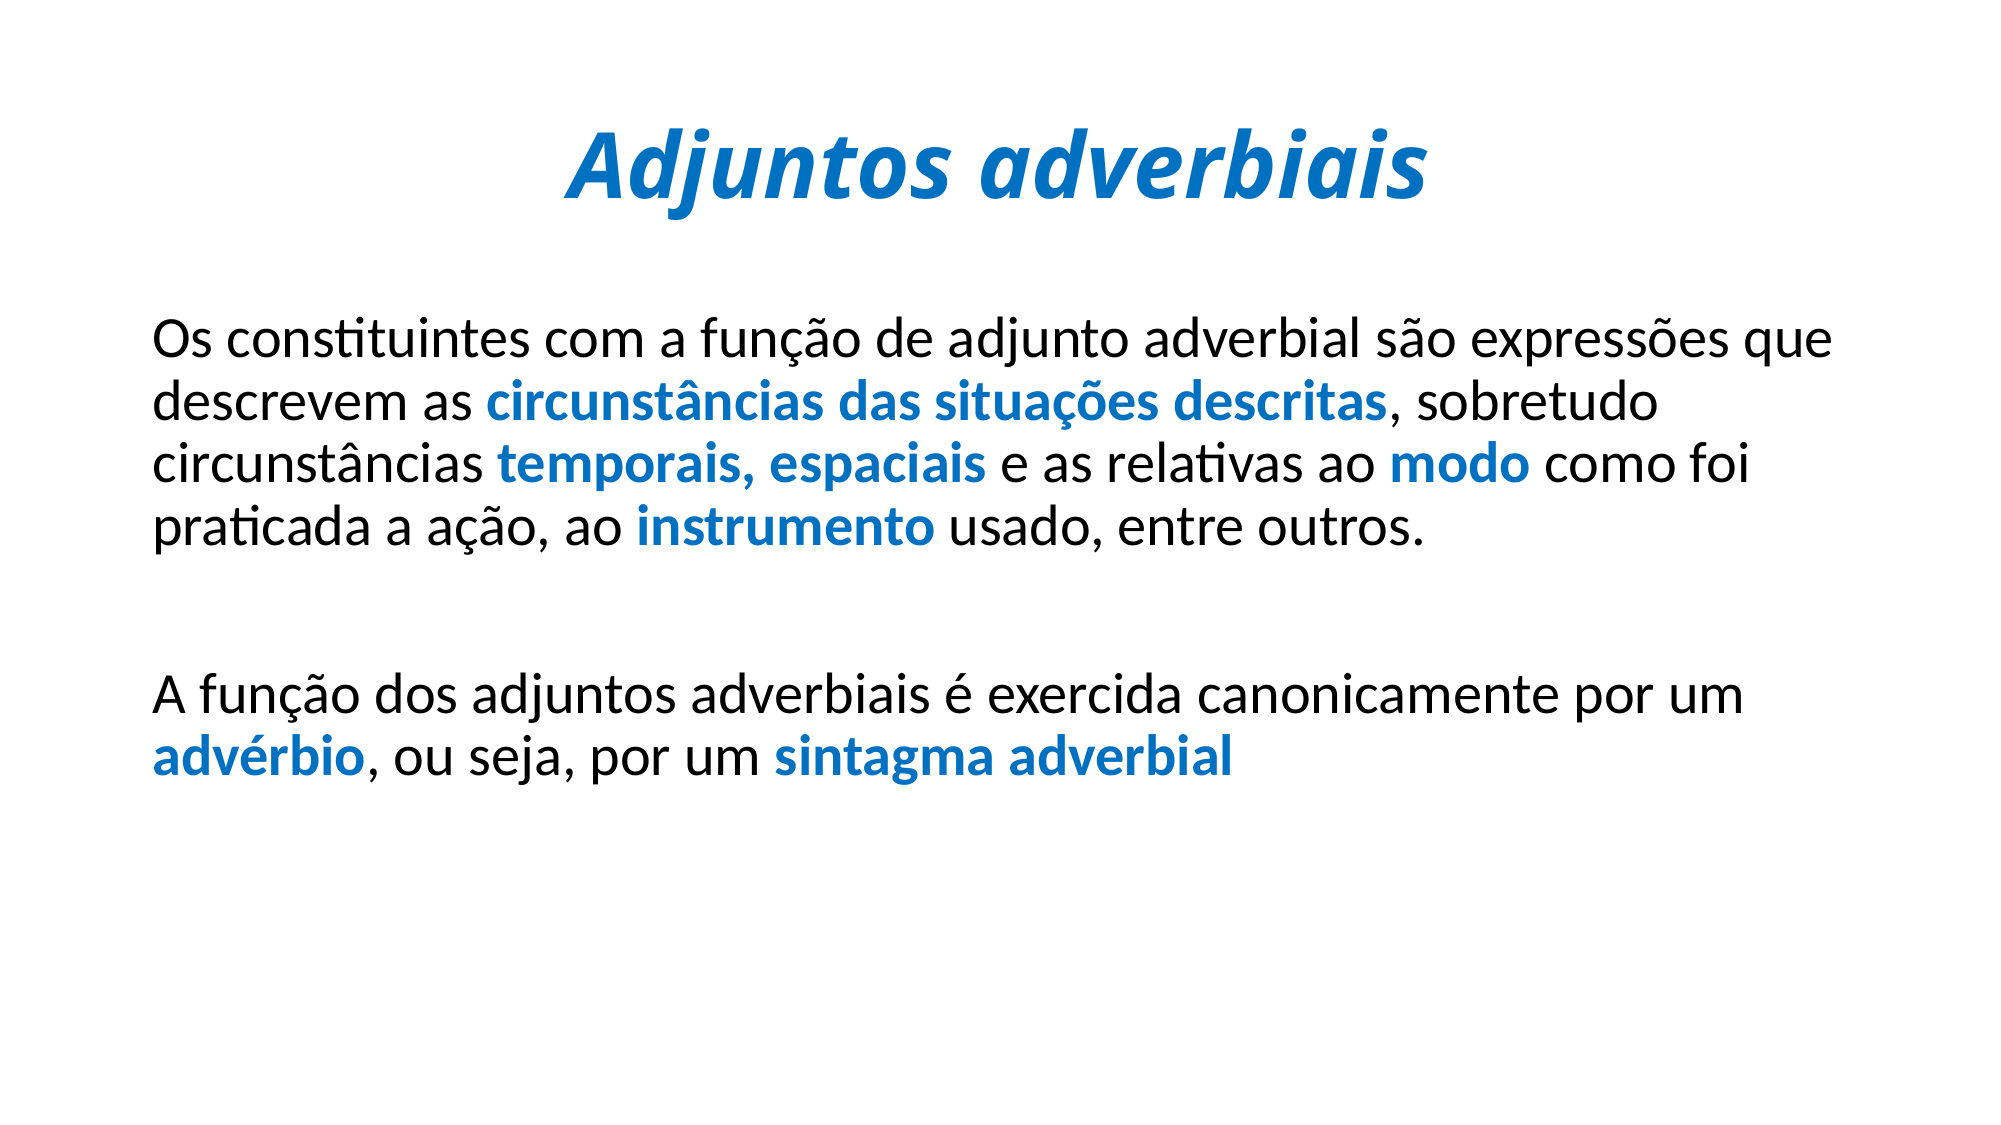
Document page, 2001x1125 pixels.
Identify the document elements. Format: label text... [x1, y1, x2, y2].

title Adjuntos adverbiais [137, 59, 1863, 278]
list Os constituintes com a função de adjunto adverbial são expressões que descrevem as circunstâncias das situações descritas, sobretudo circunstâncias temporais, espaciais e as relativas ao modo como foi praticada a ação, ao instrumento usado, entre outros. A função dos adjuntos adverbiais é exercida canonicamente por um advérbio, ou seja, por um sintagma adverbial [137, 299, 1863, 1014]
